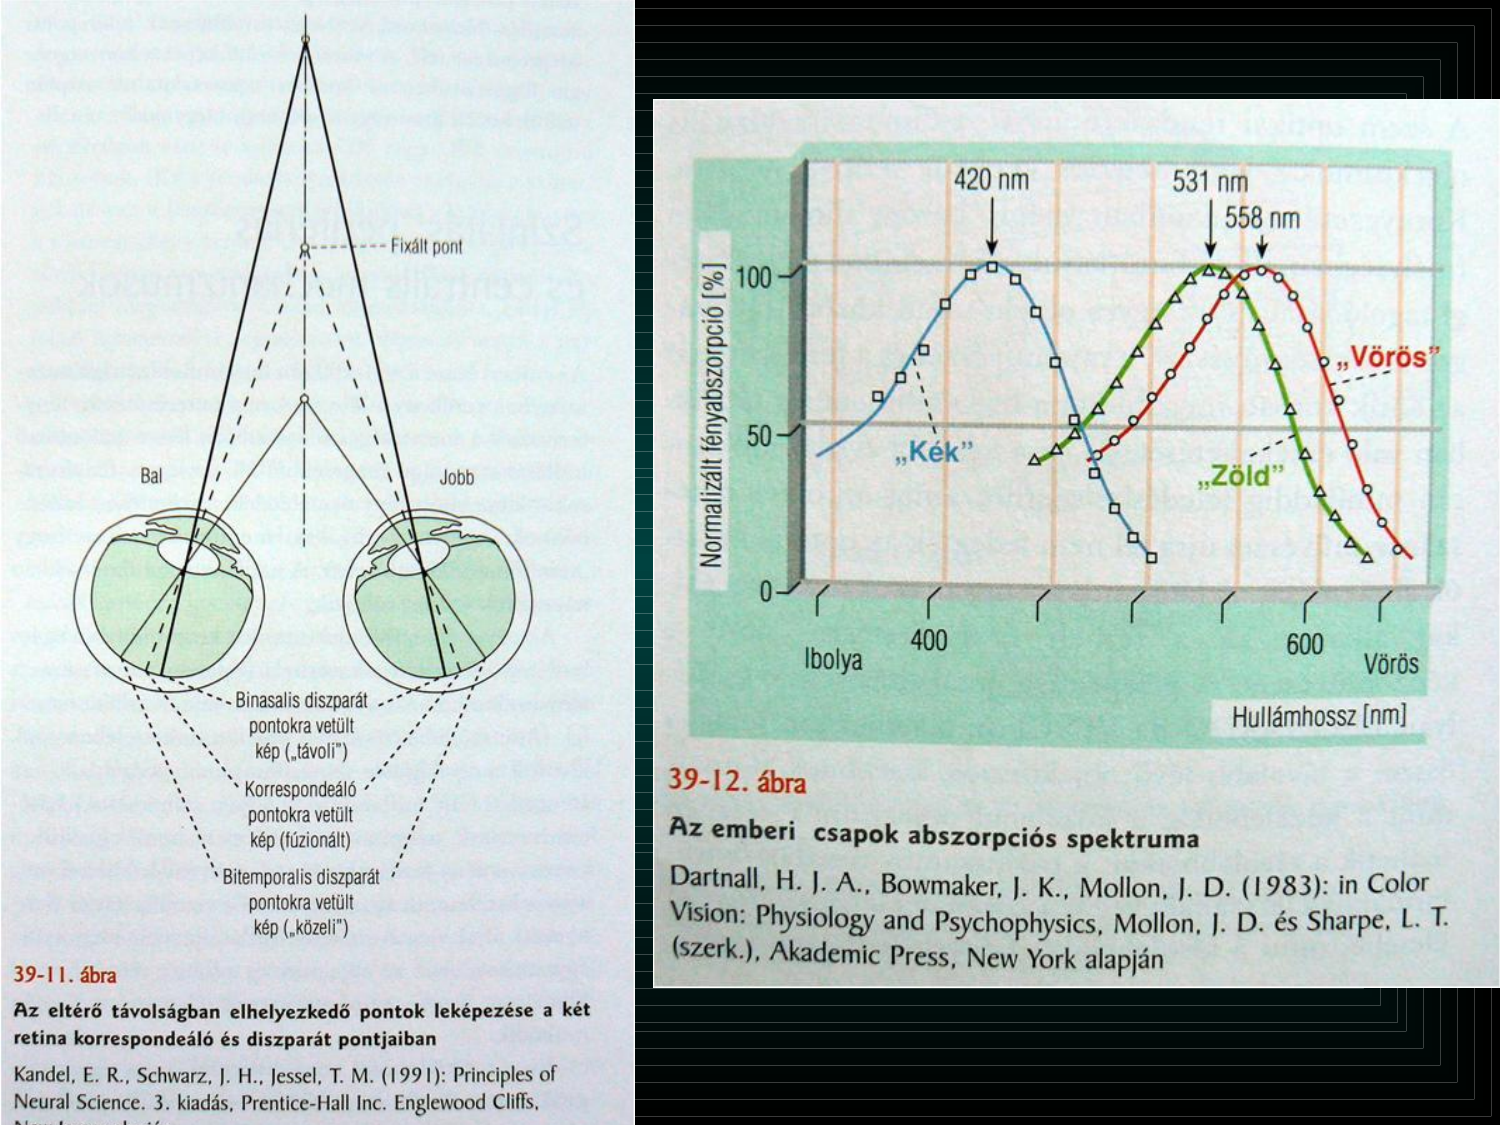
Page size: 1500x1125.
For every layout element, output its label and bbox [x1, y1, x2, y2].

picture [0, 0, 635, 1125]
picture [653, 99, 1500, 988]
